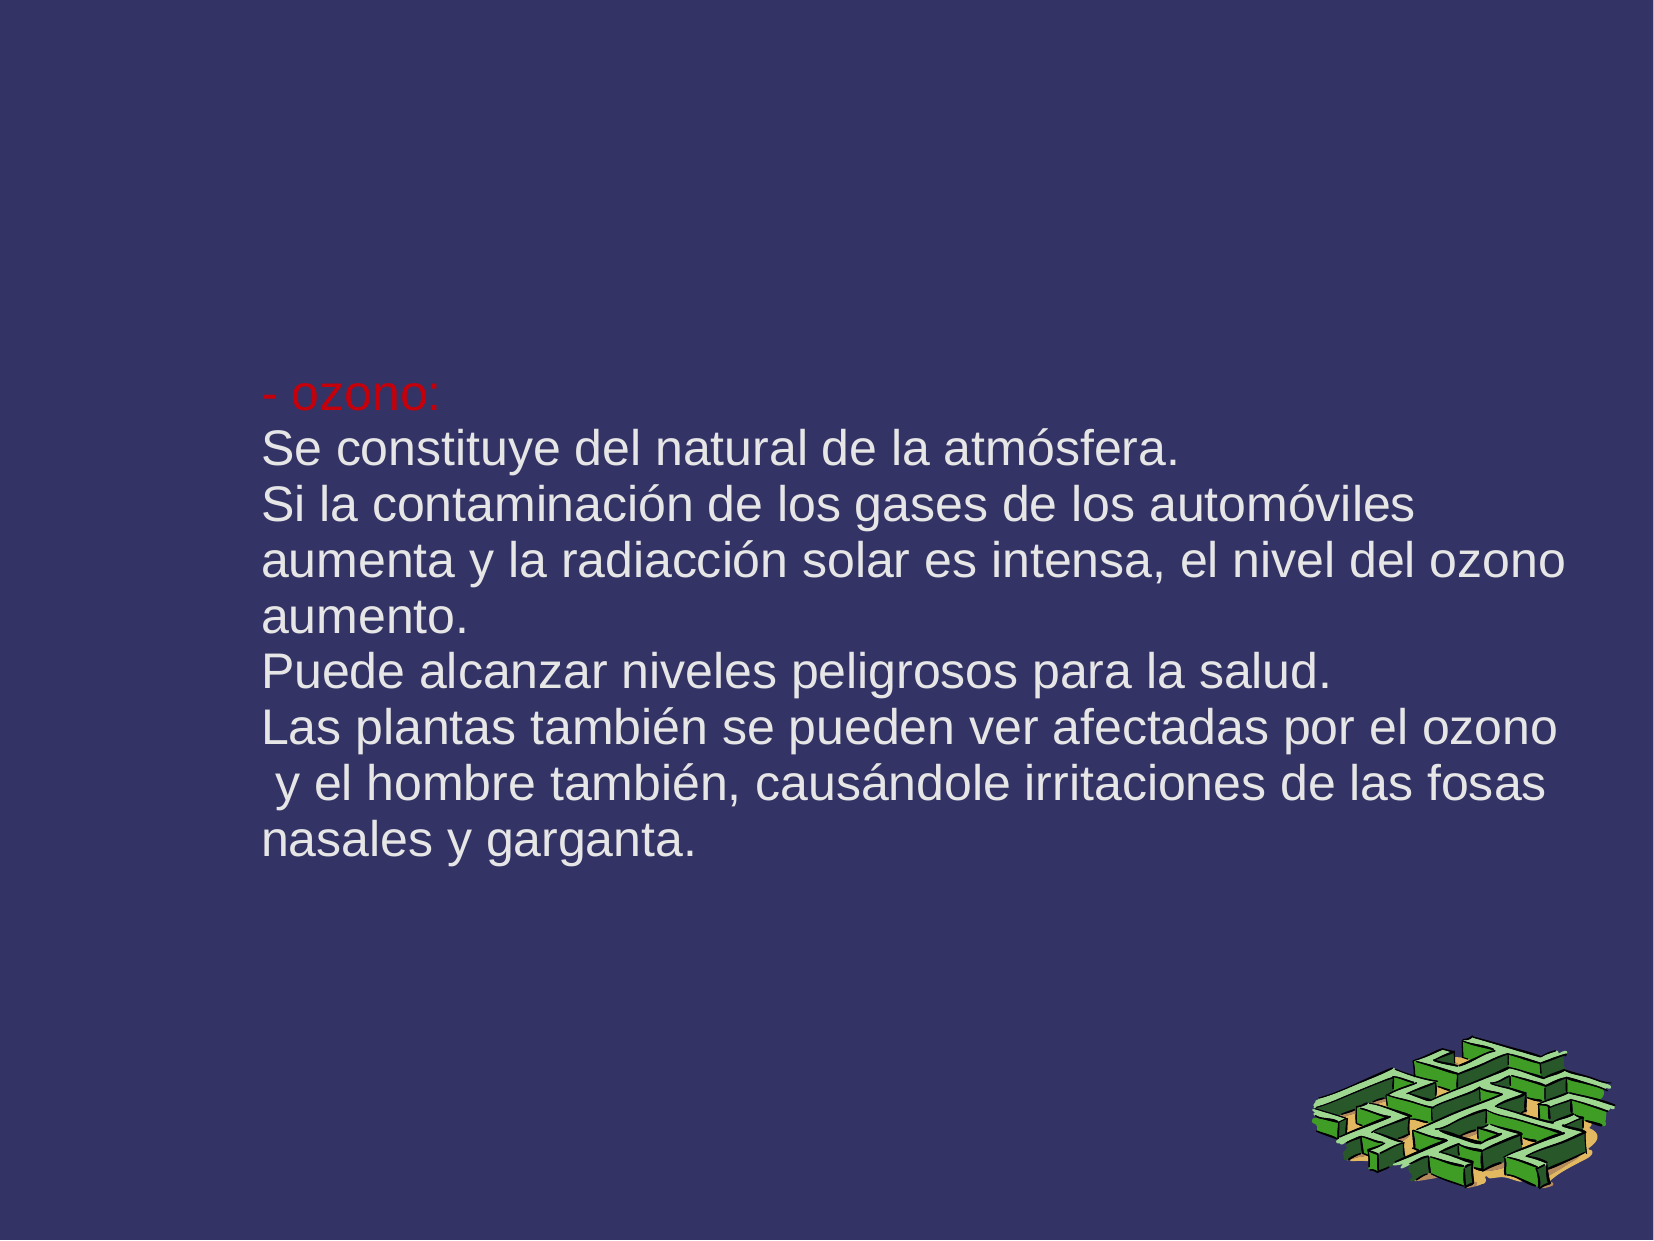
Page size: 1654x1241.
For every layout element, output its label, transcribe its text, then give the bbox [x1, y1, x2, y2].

list - ozono: Se constituye del natural de la atmósfera. Si la contaminación de los gases de los automóviles aumenta y la radiacción solar es intensa, el nivel del ozono aumento. Puede alcanzar niveles peligrosos para la salud. Las plantas también se pueden ver afectadas por el ozono y el hombre también, causándole irritaciones de las fosas nasales y garganta. [178, 364, 1570, 1147]
